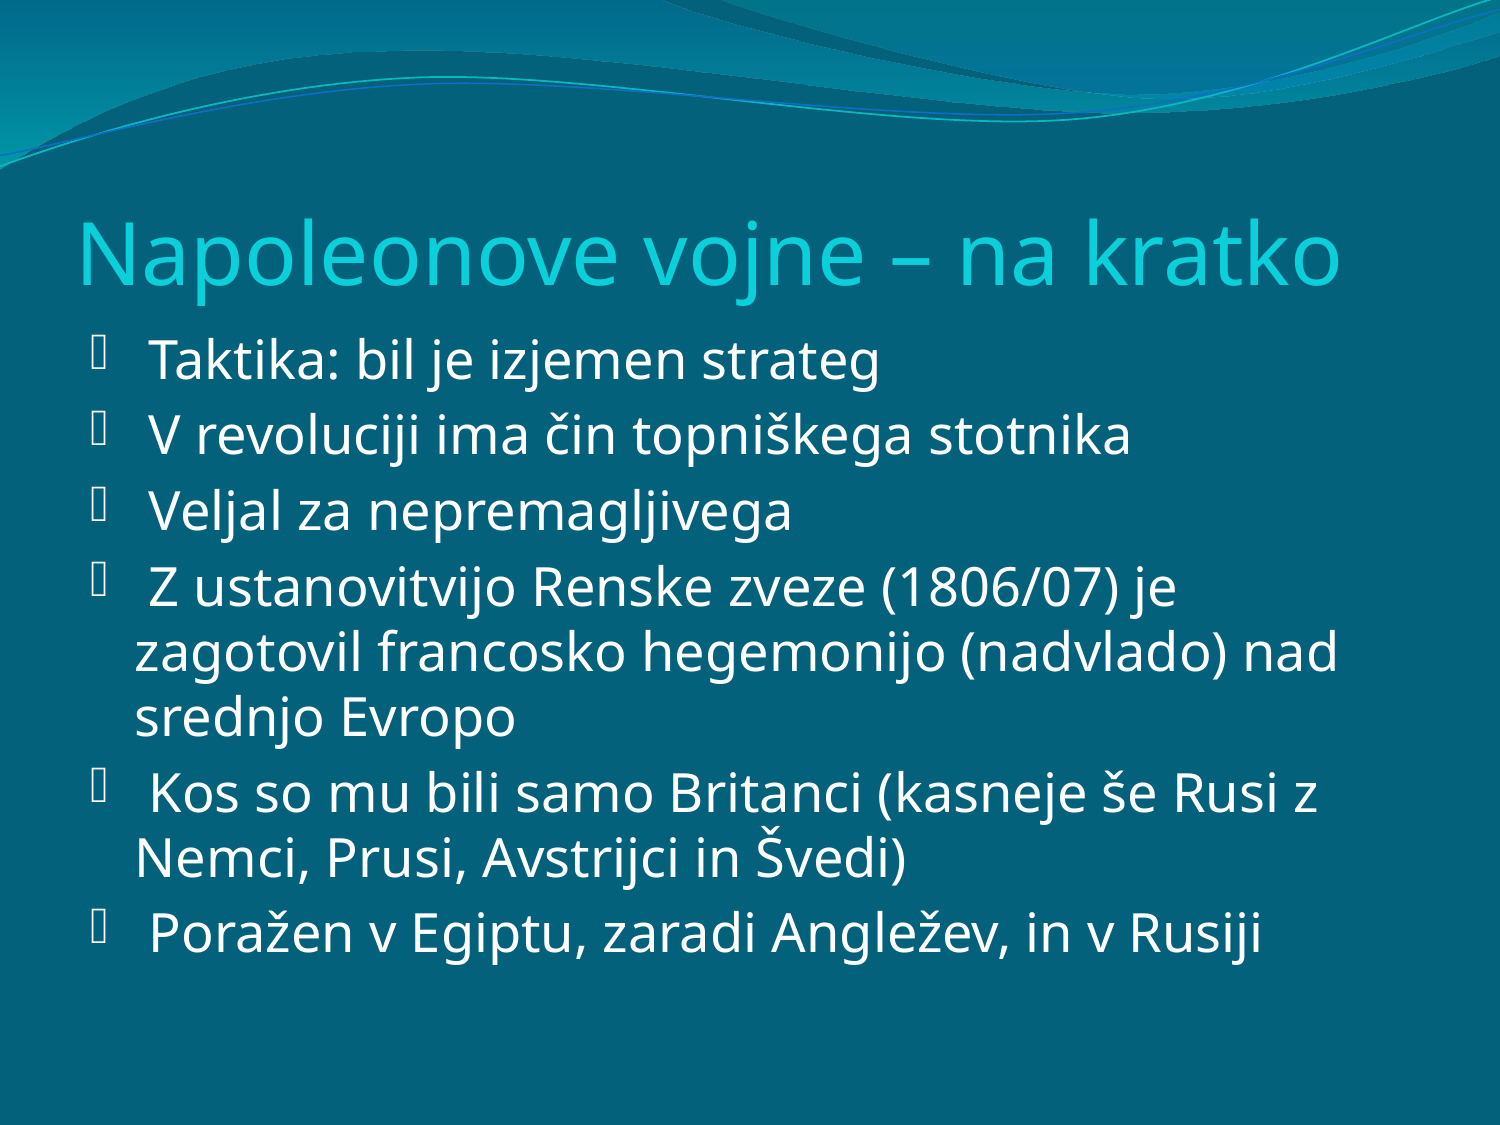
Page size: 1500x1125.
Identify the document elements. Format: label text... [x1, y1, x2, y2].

title Napoleonove vojne – na kratko [75, 115, 1425, 304]
list Taktika: bil je izjemen strateg V revoluciji ima čin topniškega stotnika Veljal za nepremagljivega Z ustanovitvijo Renske zveze (1806/07) je zagotovil francosko hegemonijo (nadvlado) nad srednjo Evropo Kos so mu bili samo Britanci (kasneje še Rusi z Nemci, Prusi, Avstrijci in Švedi) Poražen v Egiptu, zaradi Angležev, in v Rusiji [75, 317, 1425, 1038]
